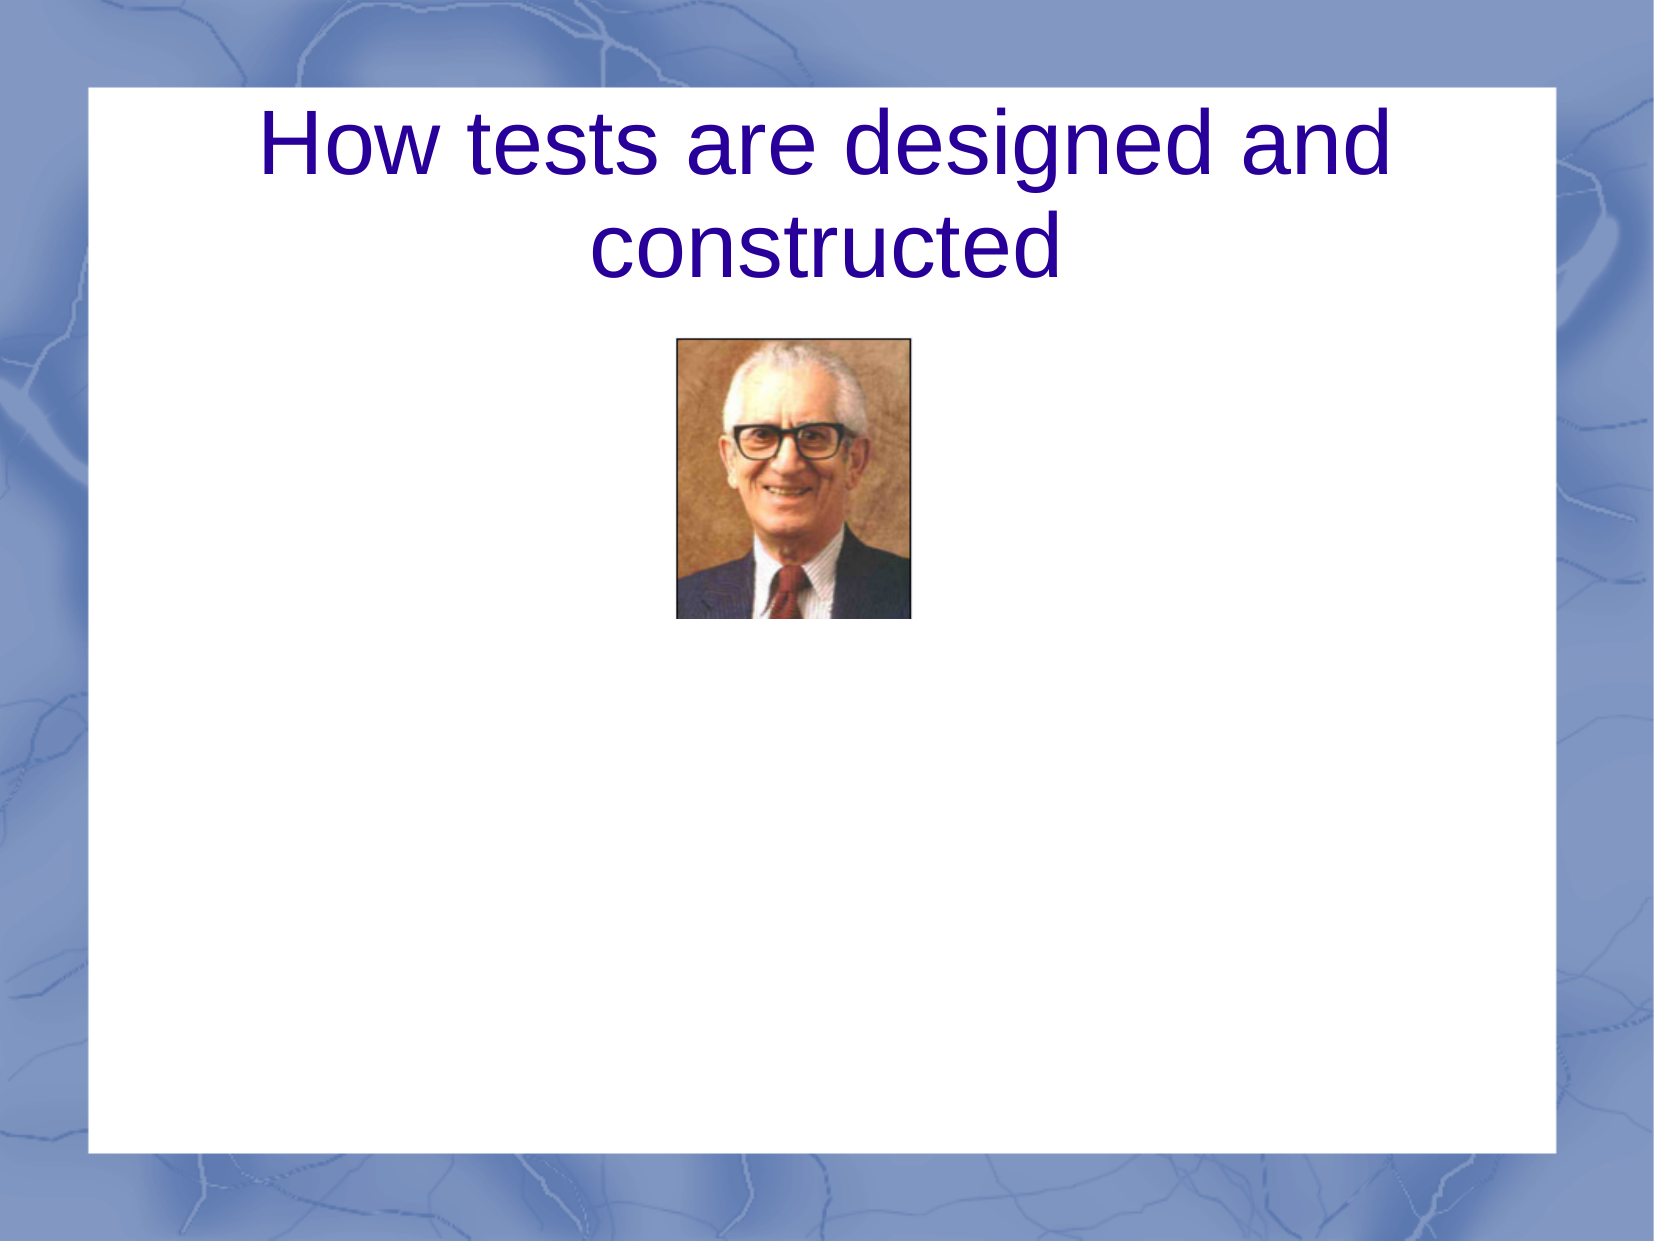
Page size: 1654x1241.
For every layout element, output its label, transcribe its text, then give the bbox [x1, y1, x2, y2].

title How tests are designed and constructed [118, 90, 1536, 298]
subtitle [147, 325, 1506, 1010]
picture [0, 0, 1654, 1241]
